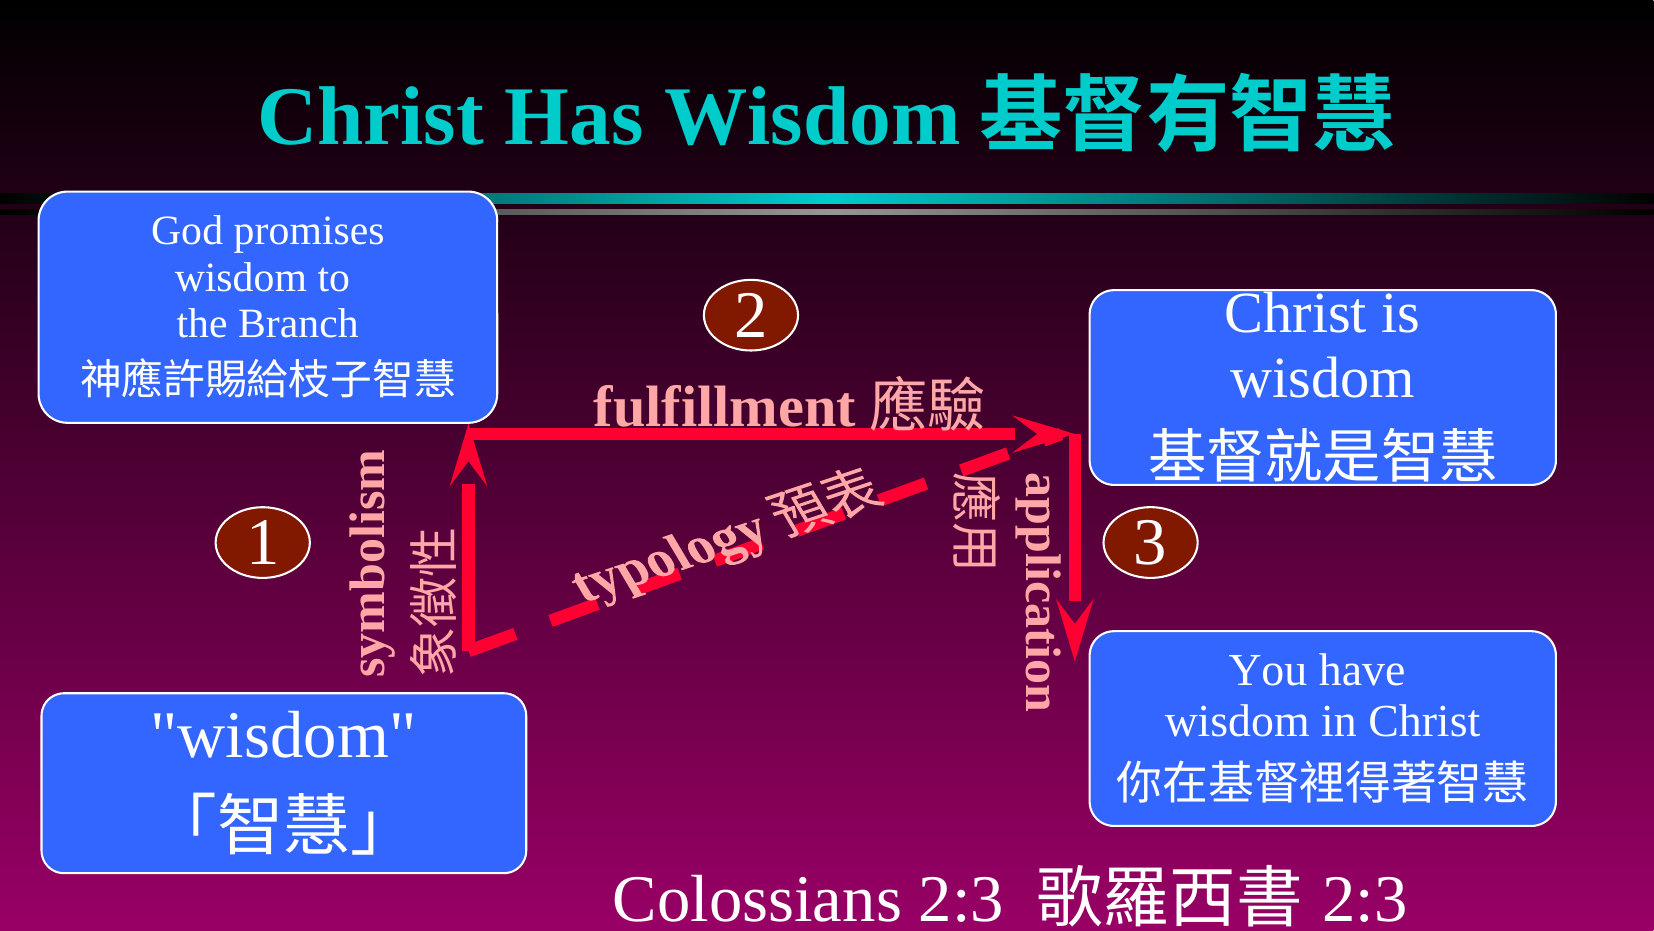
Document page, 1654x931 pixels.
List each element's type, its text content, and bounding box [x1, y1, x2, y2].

text_box 3 [1103, 507, 1198, 578]
text_box Colossians 2:3 歌羅西書2:3 [597, 836, 1654, 931]
text_box You have wisdom in Christ 你在基督裡得著智慧 [1089, 631, 1556, 826]
text_box 1 [215, 507, 310, 578]
title Christ Has Wisdom基督有智慧 [117, 9, 1537, 208]
text_box symbolism象徵性 [332, 406, 476, 693]
text_box fulfillment應驗 [578, 351, 1006, 451]
text_box "wisdom" 「智慧」 [41, 693, 527, 874]
text_box typology預表 [532, 451, 921, 629]
text_box Christ is wisdom 基督就是智慧 [1089, 290, 1556, 485]
text_box God promises wisdom to the Branch 神應許賜給枝子智慧 [38, 191, 498, 423]
text_box application 應用 [935, 457, 1079, 779]
text_box 2 [703, 279, 799, 351]
